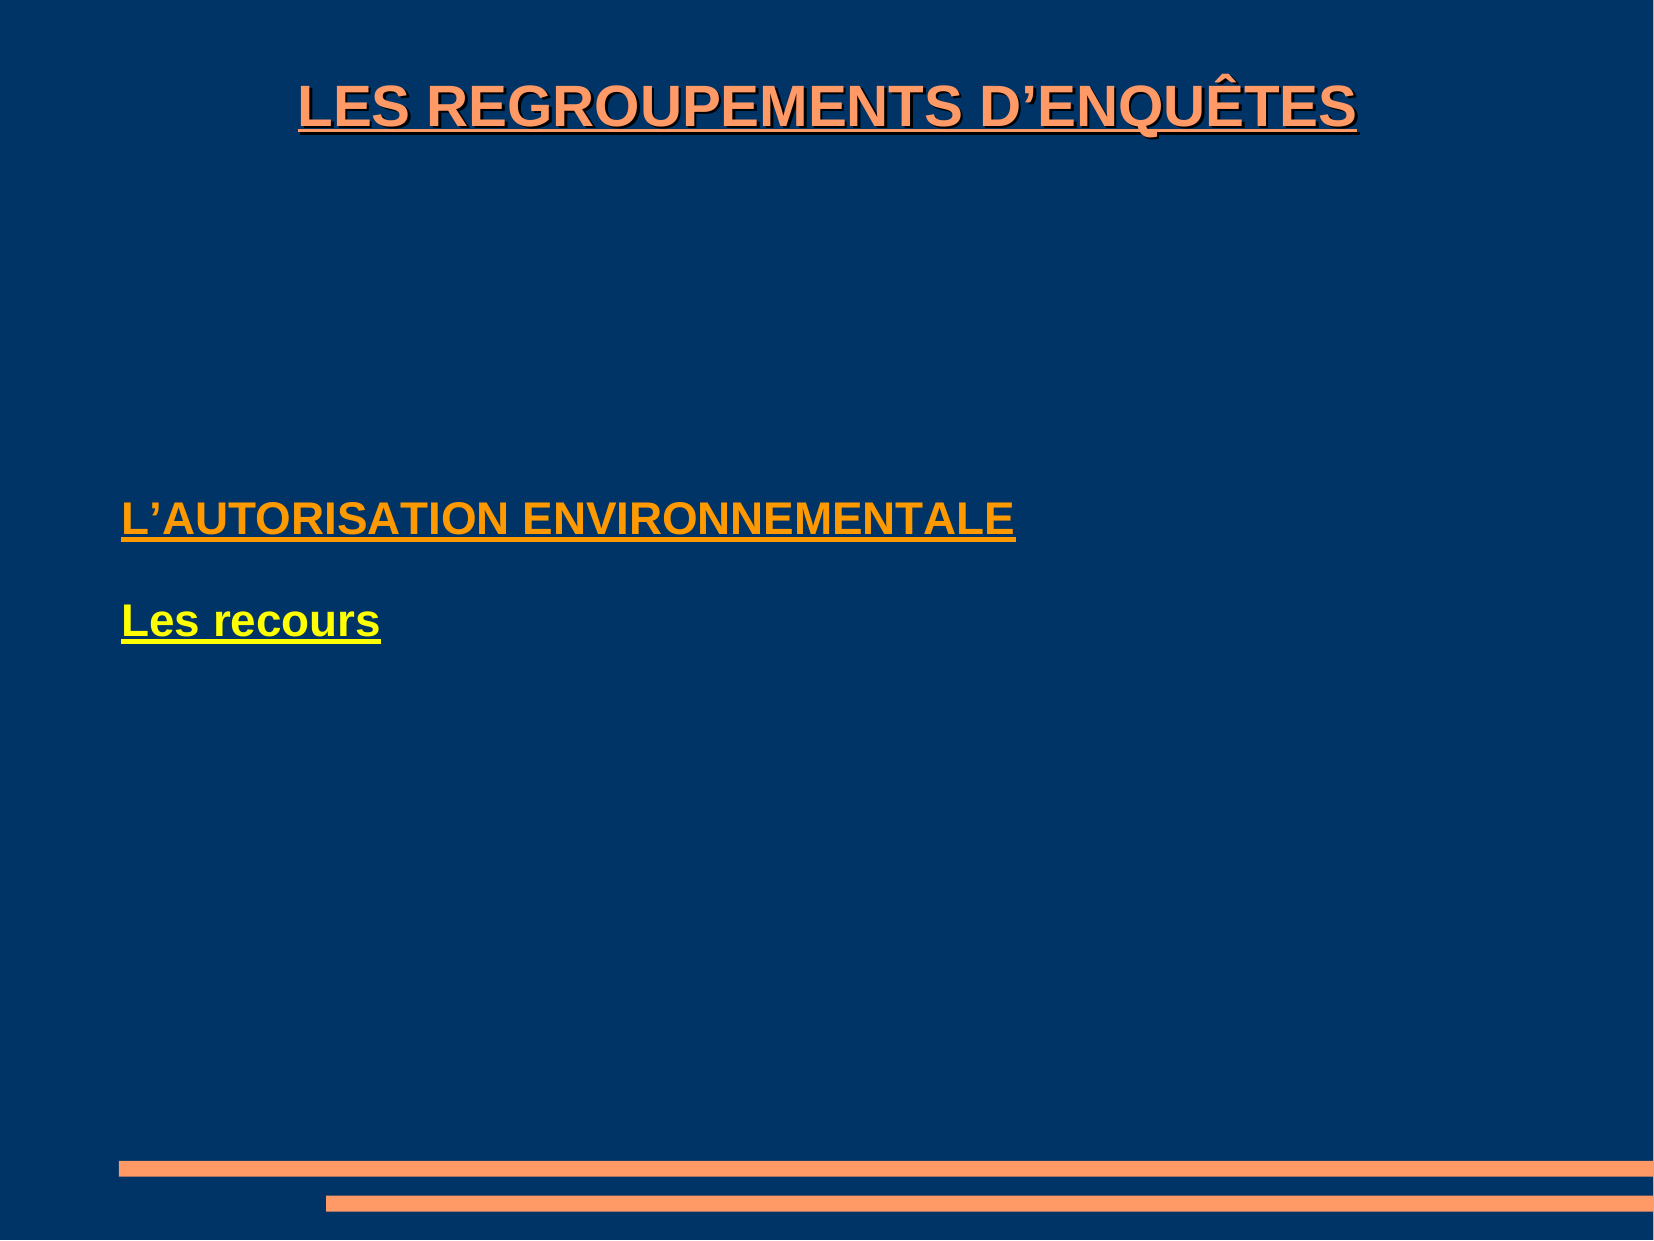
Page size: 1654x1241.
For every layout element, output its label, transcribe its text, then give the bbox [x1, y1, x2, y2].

title LES REGROUPEMENTS D’ENQUÊTES [121, 46, 1534, 166]
subtitle L’AUTORISATION ENVIRONNEMENTALE Les recours [121, 201, 1561, 1143]
